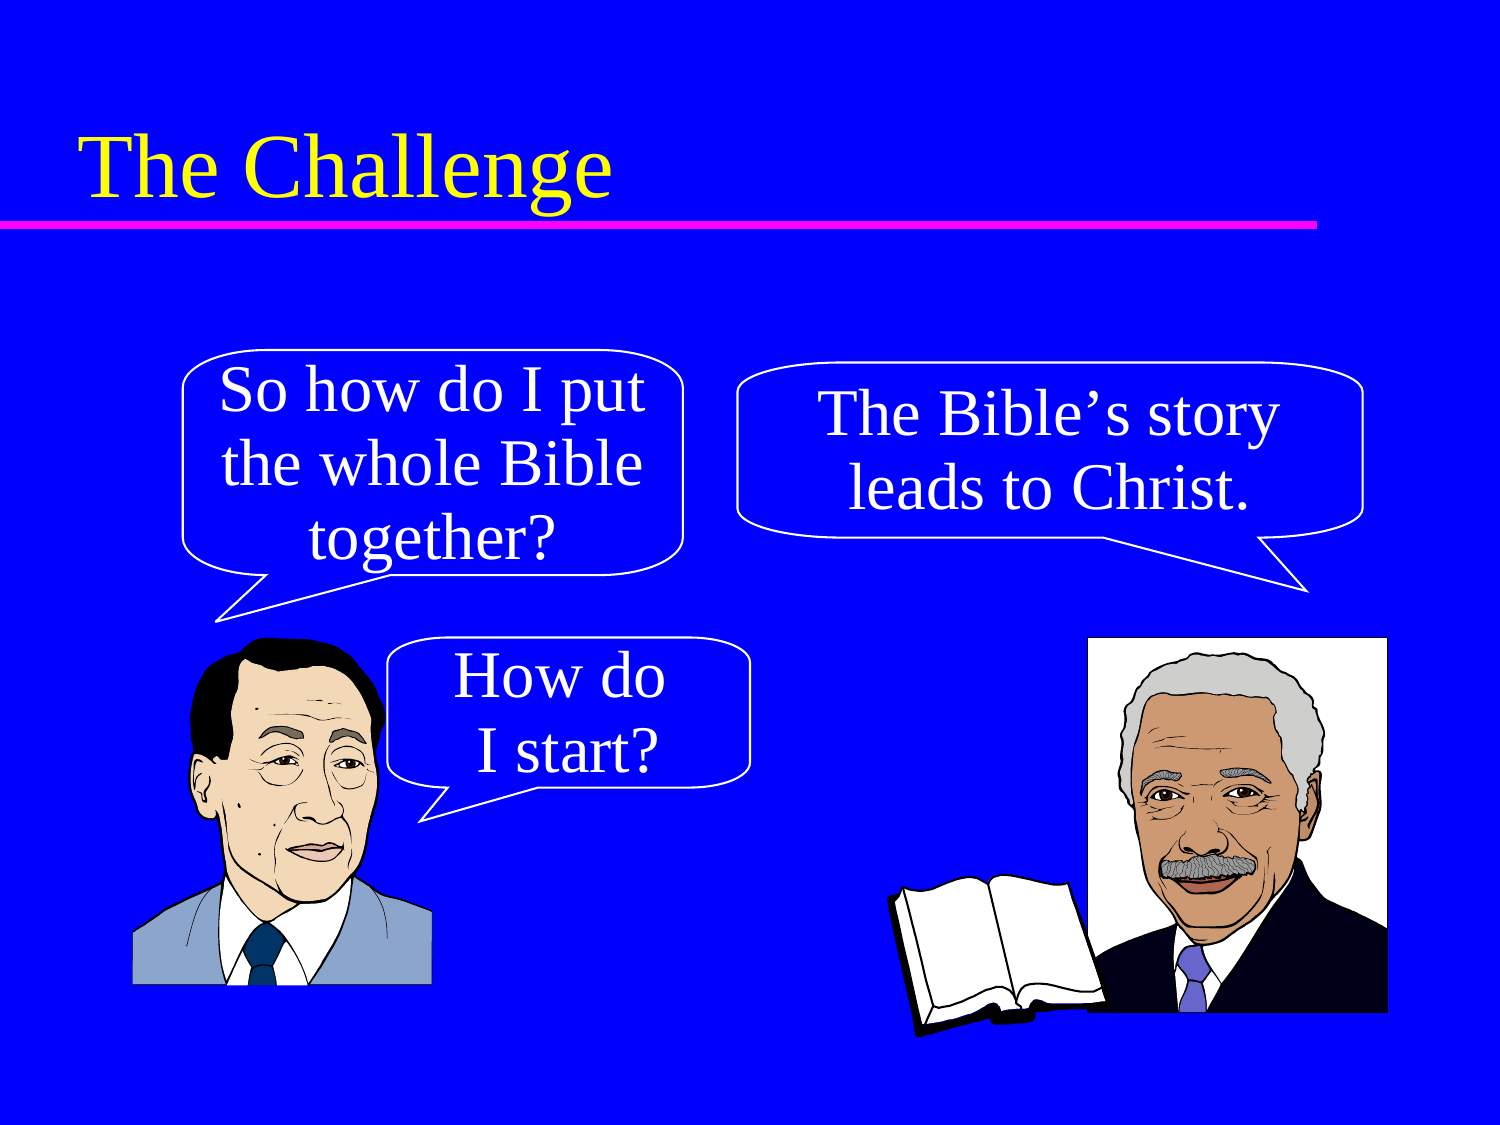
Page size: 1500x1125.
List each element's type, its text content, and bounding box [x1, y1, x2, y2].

text_box [896, 893, 931, 1023]
text_box [905, 879, 1011, 1006]
text_box [926, 988, 1020, 1026]
text_box How do I start? [387, 637, 751, 822]
text_box [990, 876, 1106, 1010]
picture [1087, 651, 1388, 1013]
text_box The Bible’s story leads to Christ. [737, 362, 1363, 591]
text_box So how do I put the whole Bible together? [182, 350, 683, 622]
title The Challenge [62, 43, 1338, 225]
text_box [1087, 637, 1388, 651]
text_box [887, 893, 1113, 1038]
picture [132, 637, 433, 986]
